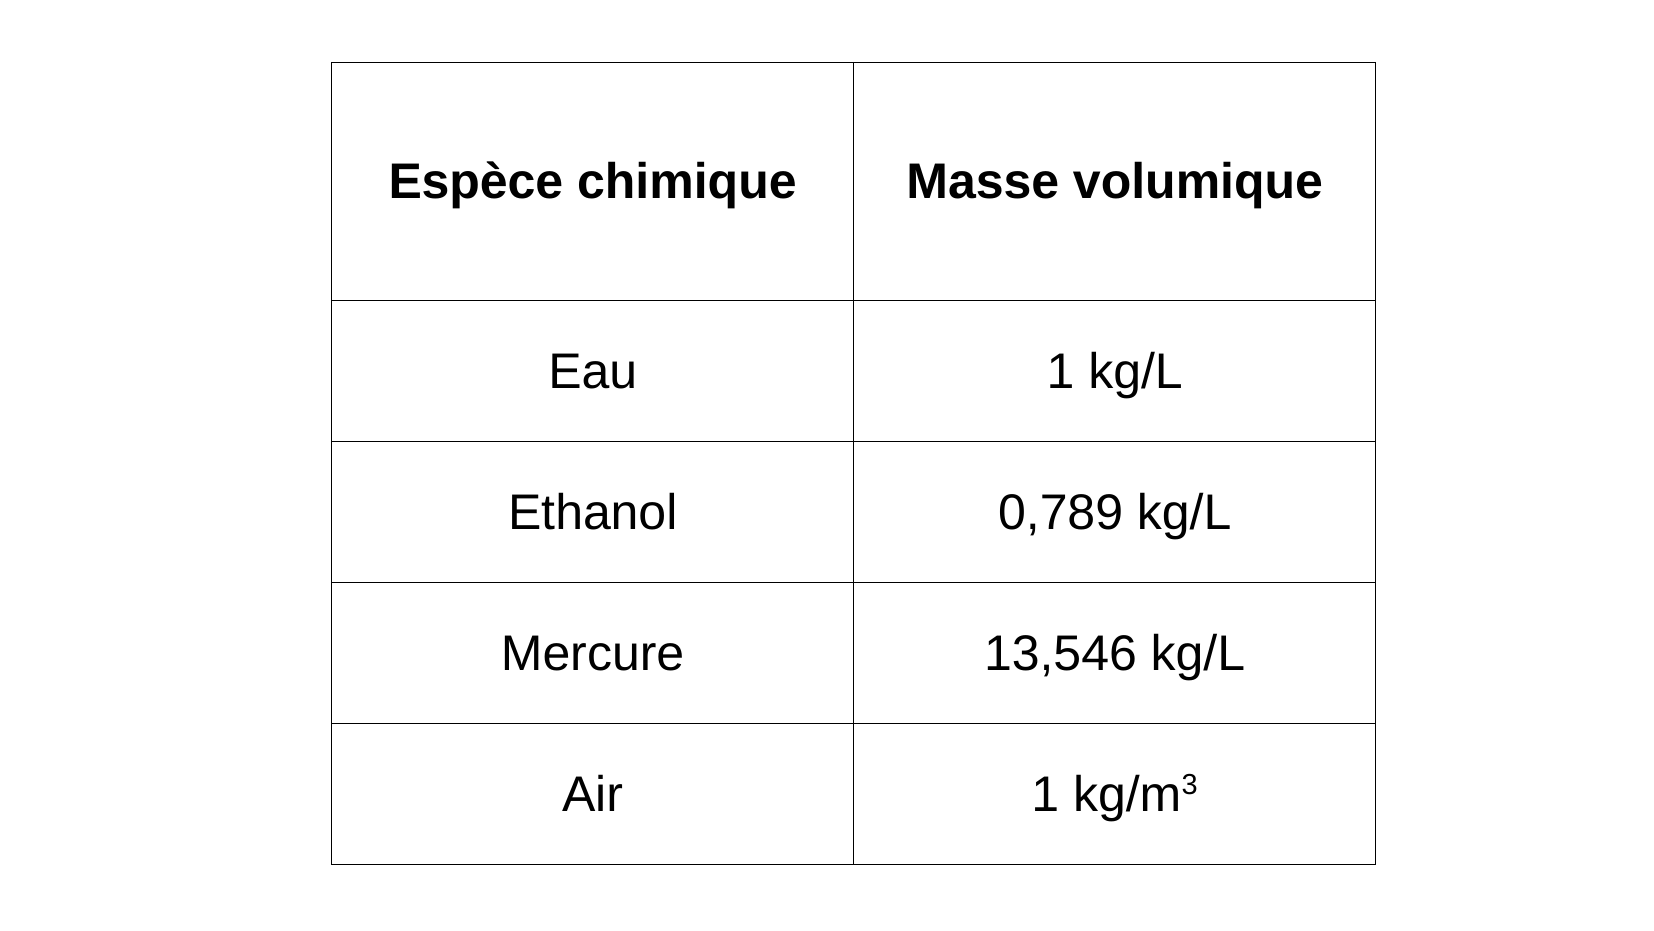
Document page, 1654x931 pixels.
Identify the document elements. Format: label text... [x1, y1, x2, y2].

table_cell 13,546 kg/L [854, 583, 1375, 723]
table_header Masse volumique [854, 63, 1375, 300]
table_cell 1 kg/L [854, 301, 1375, 441]
table_cell 1 kg/m3 [854, 724, 1375, 864]
table_cell Ethanol [332, 442, 853, 582]
table_cell Air [332, 724, 853, 864]
table_cell Mercure [332, 583, 853, 723]
table_header Espèce chimique [332, 63, 853, 300]
table_cell Eau [332, 301, 853, 441]
table_cell 0,789 kg/L [854, 442, 1375, 582]
